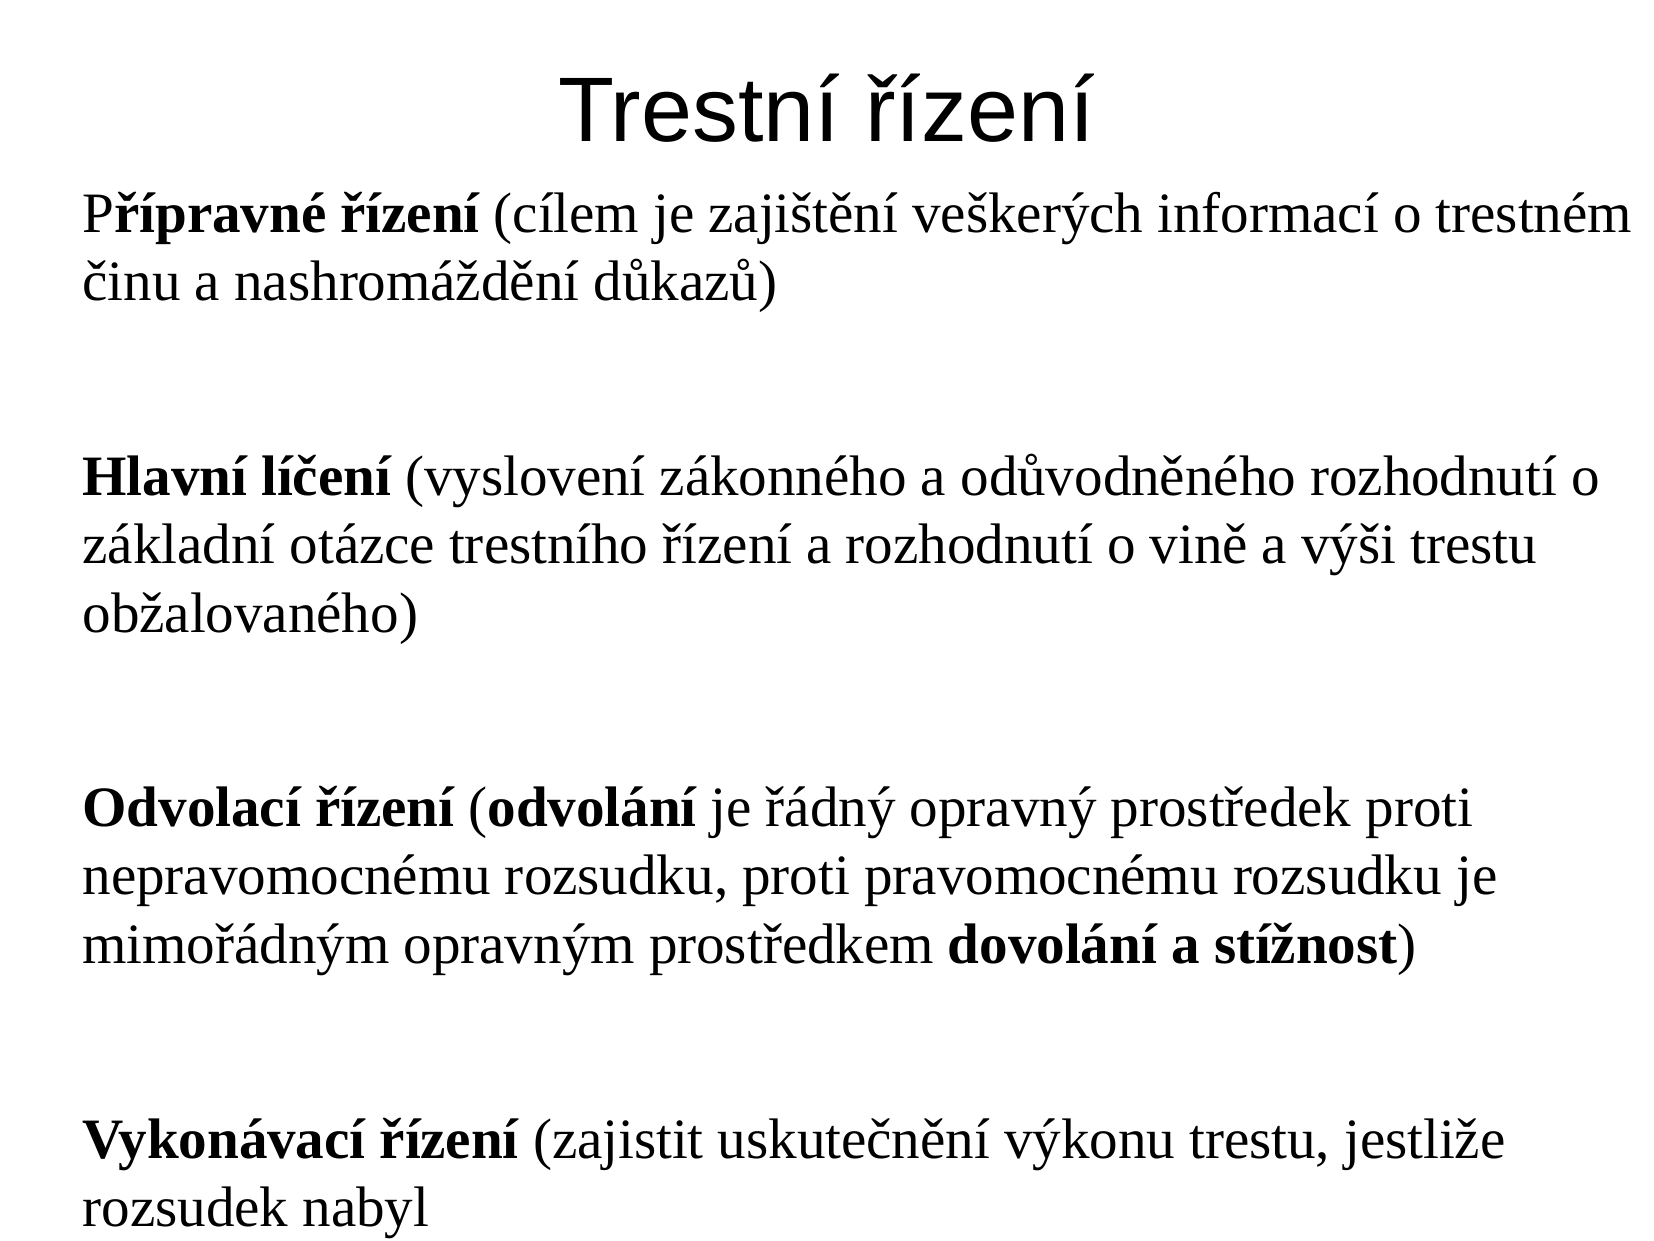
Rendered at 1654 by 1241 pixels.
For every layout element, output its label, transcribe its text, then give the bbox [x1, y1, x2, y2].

list Přípravné řízení (cílem je zajištění veškerých informací o trestném činu a nashromáždění důkazů) Hlavní líčení (vyslovení zákonného a odůvodněného rozhodnutí o základní otázce trestního řízení a rozhodnutí o vině a výši trestu obžalovaného) Odvolací řízení (odvolání je řádný opravný prostředek proti nepravomocnému rozsudku, proti pravomocnému rozsudku je mimořádným opravným prostředkem dovolání a stížnost) Vykonávací řízení (zajistit uskutečnění výkonu trestu, jestliže rozsudek nabyl [82, 174, 1654, 1241]
title Trestní řízení [82, 49, 1571, 135]
